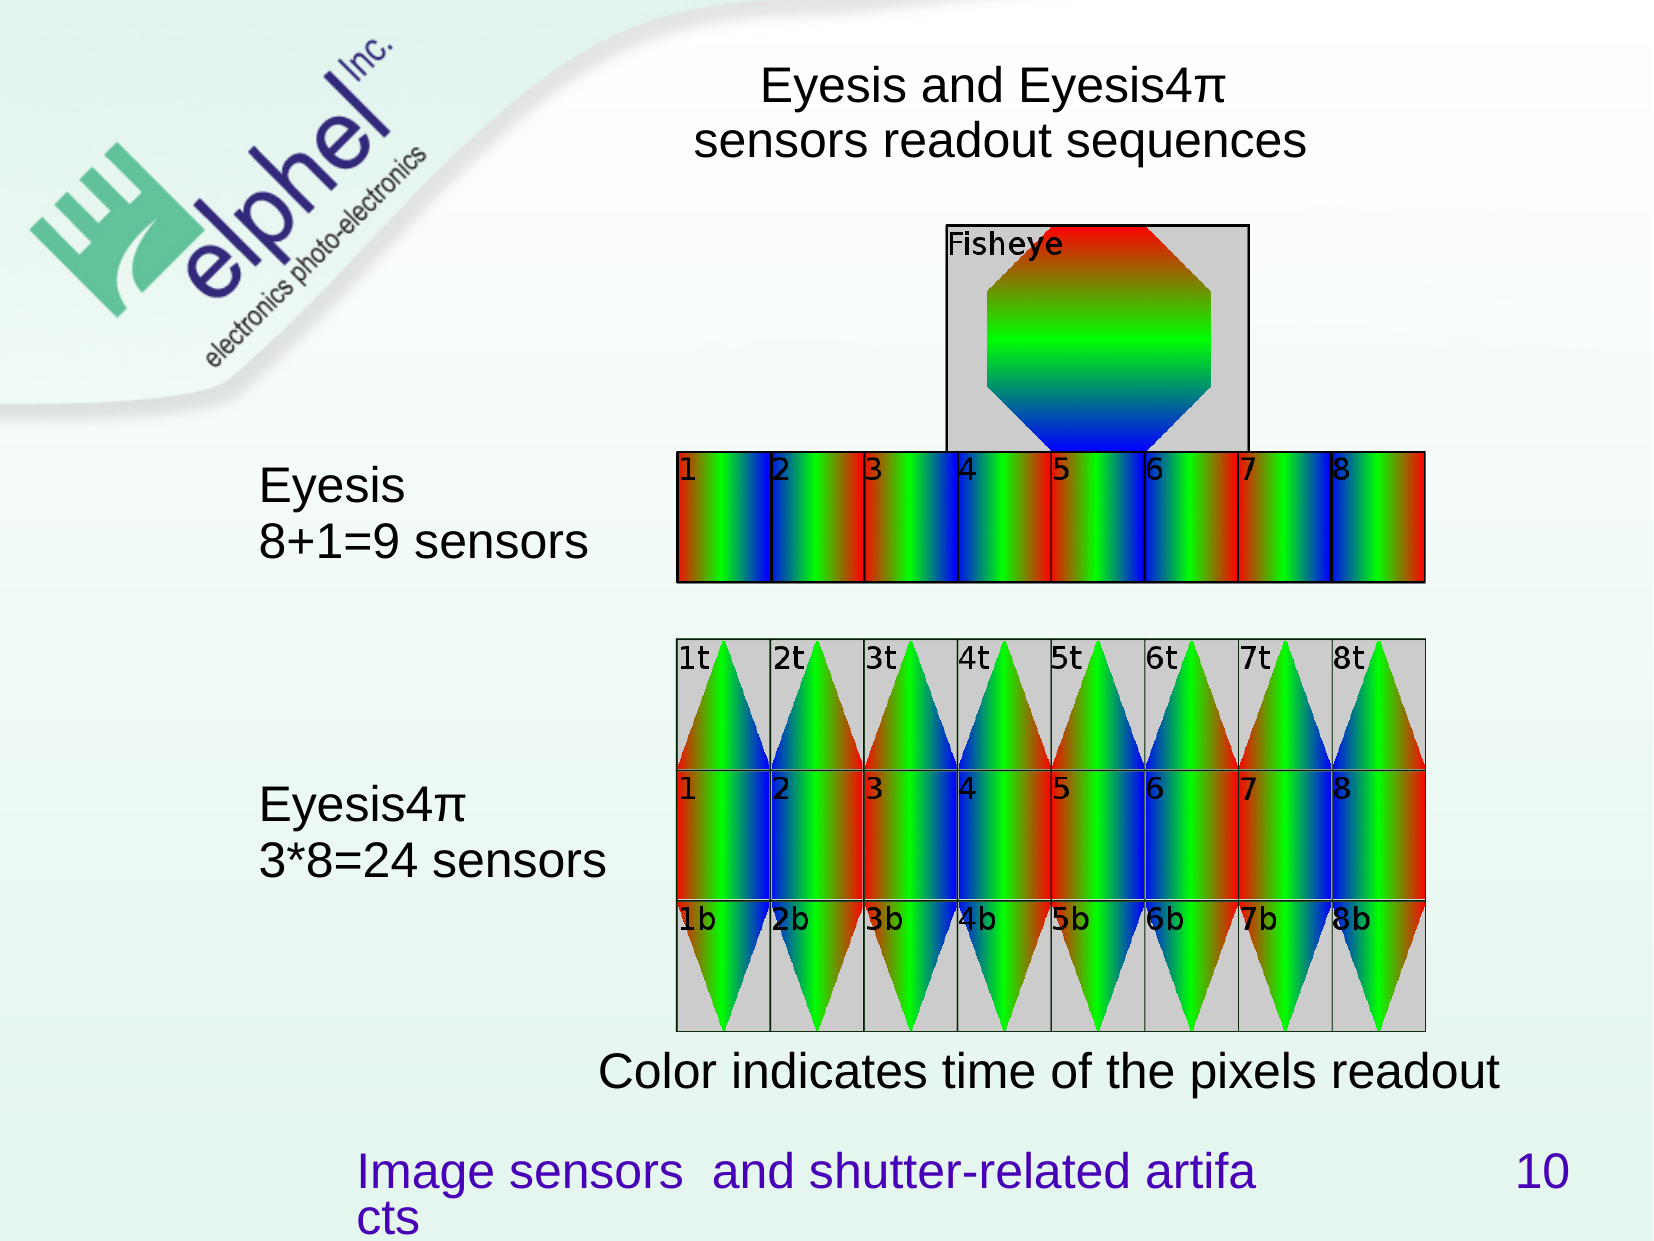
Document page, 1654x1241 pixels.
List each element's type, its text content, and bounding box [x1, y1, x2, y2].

title Eyesis and Eyesis4π sensors readout sequences [412, 26, 1576, 199]
text_box Eyesis4π 3*8=24 sensors [243, 768, 638, 896]
text_box Eyesis 8+1=9 sensors [243, 450, 619, 577]
text_box Color indicates time of the pixels readout [524, 1035, 1575, 1107]
picture [0, 0, 1654, 1241]
